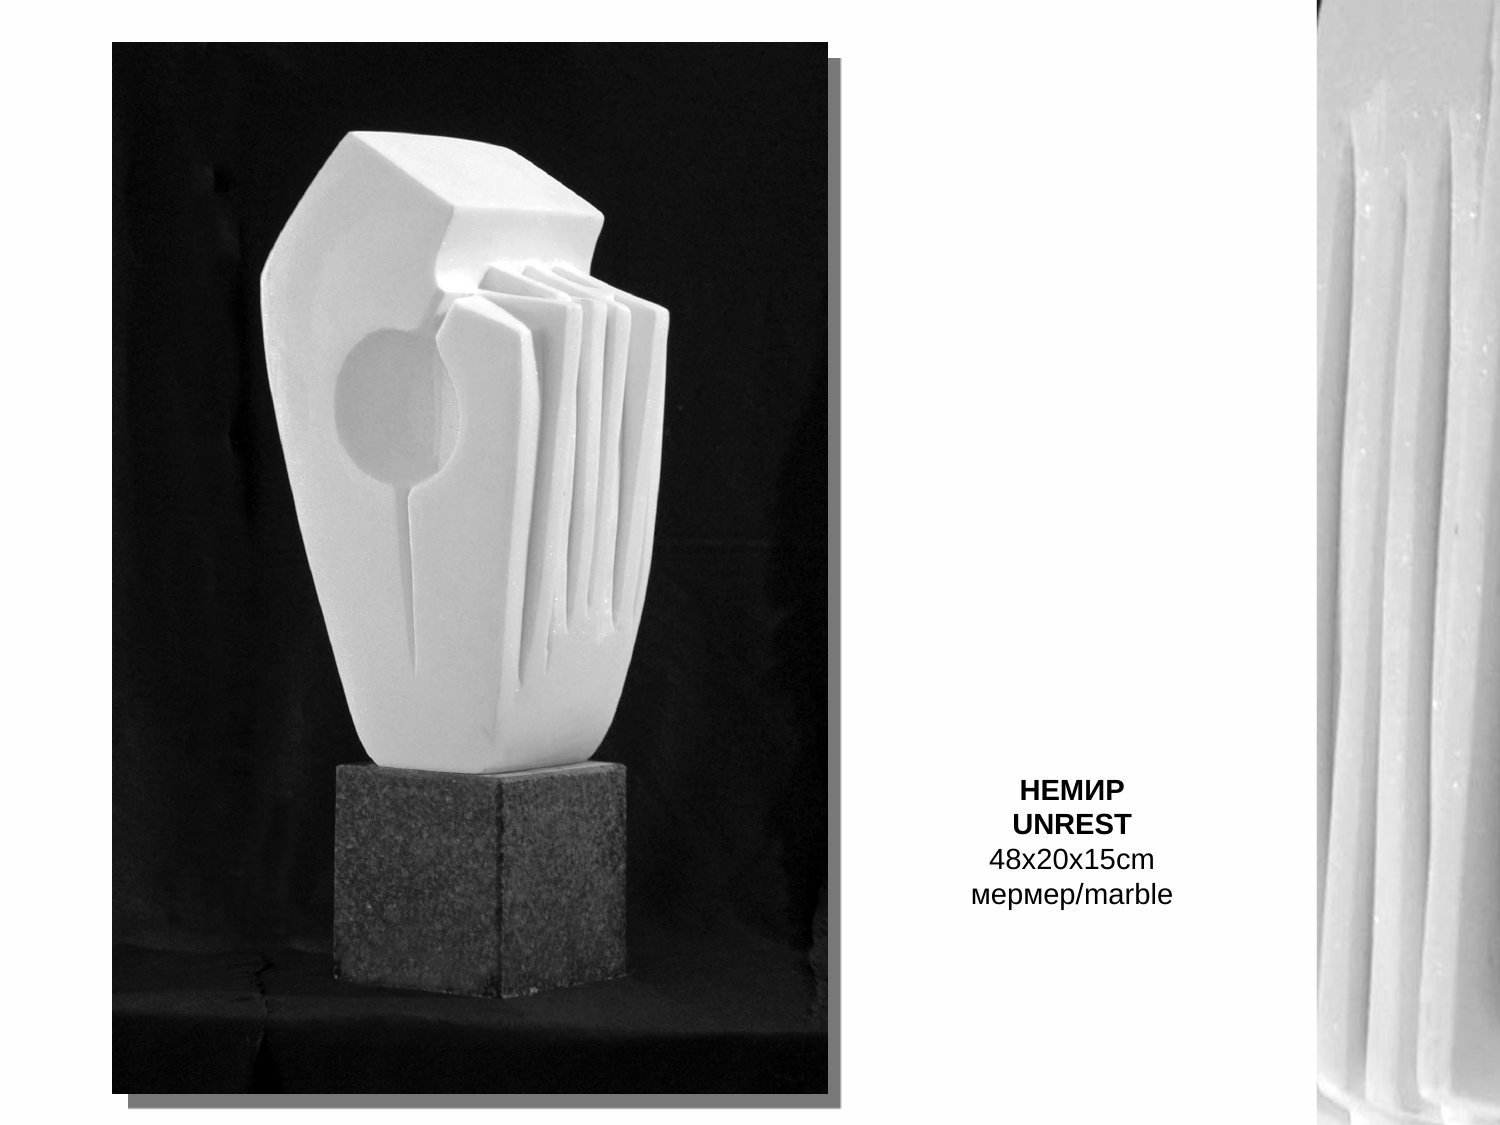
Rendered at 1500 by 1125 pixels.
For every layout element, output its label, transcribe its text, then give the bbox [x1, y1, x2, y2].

picture [1316, 0, 1500, 1125]
picture [112, 42, 828, 1094]
text_box НЕМИР UNREST 48x20x15cm мермер/marble [955, 763, 1190, 966]
